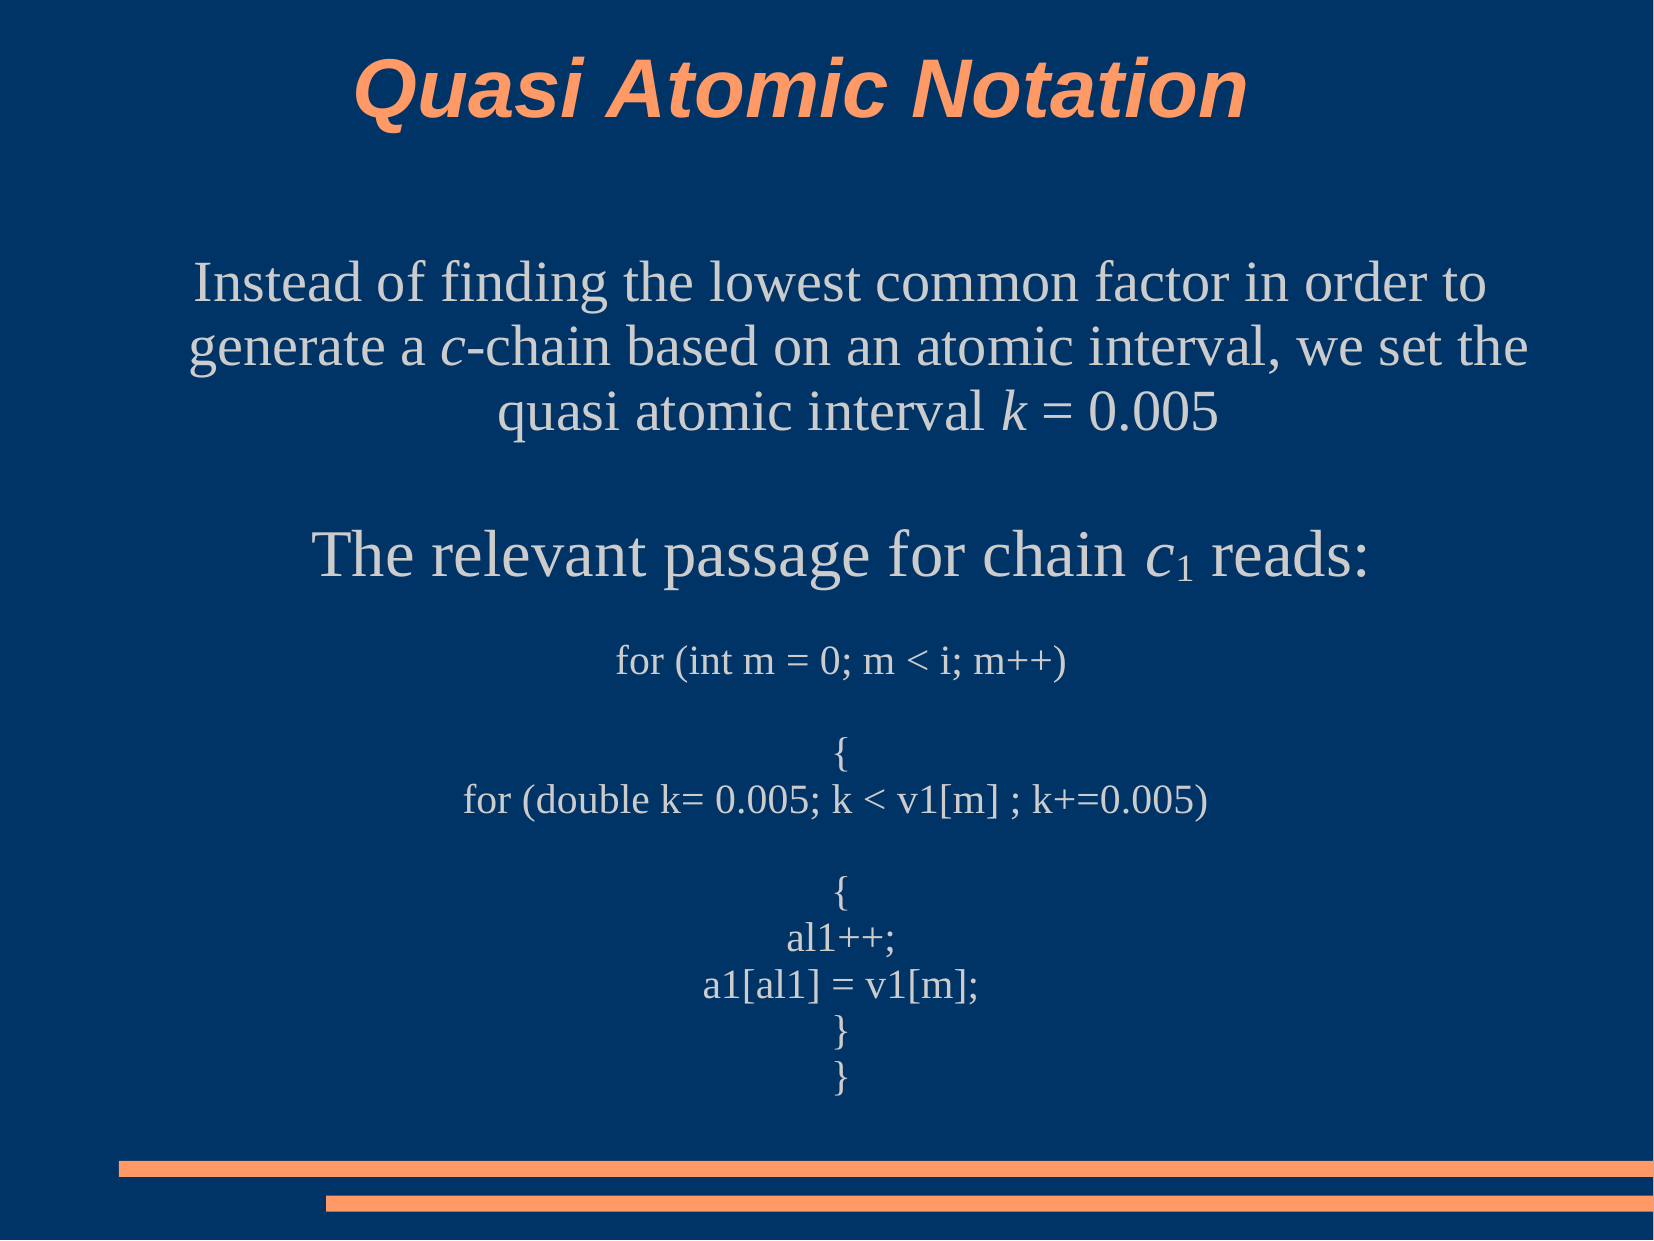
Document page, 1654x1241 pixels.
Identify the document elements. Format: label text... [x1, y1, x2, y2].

title Quasi Atomic Notation [60, 0, 1565, 178]
subtitle Instead of finding the lowest common factor in order to generate a c-chain based on an atomic interval, we set the quasi atomic interval k = 0.005 The relevant passage for chain c1 reads: for (int m = 0; m < i; m++) { for (double k= 0.005; k < v1[m] ; k+=0.005) { al1++; a1[al1] = v1[m]; } } [121, 238, 1561, 1185]
